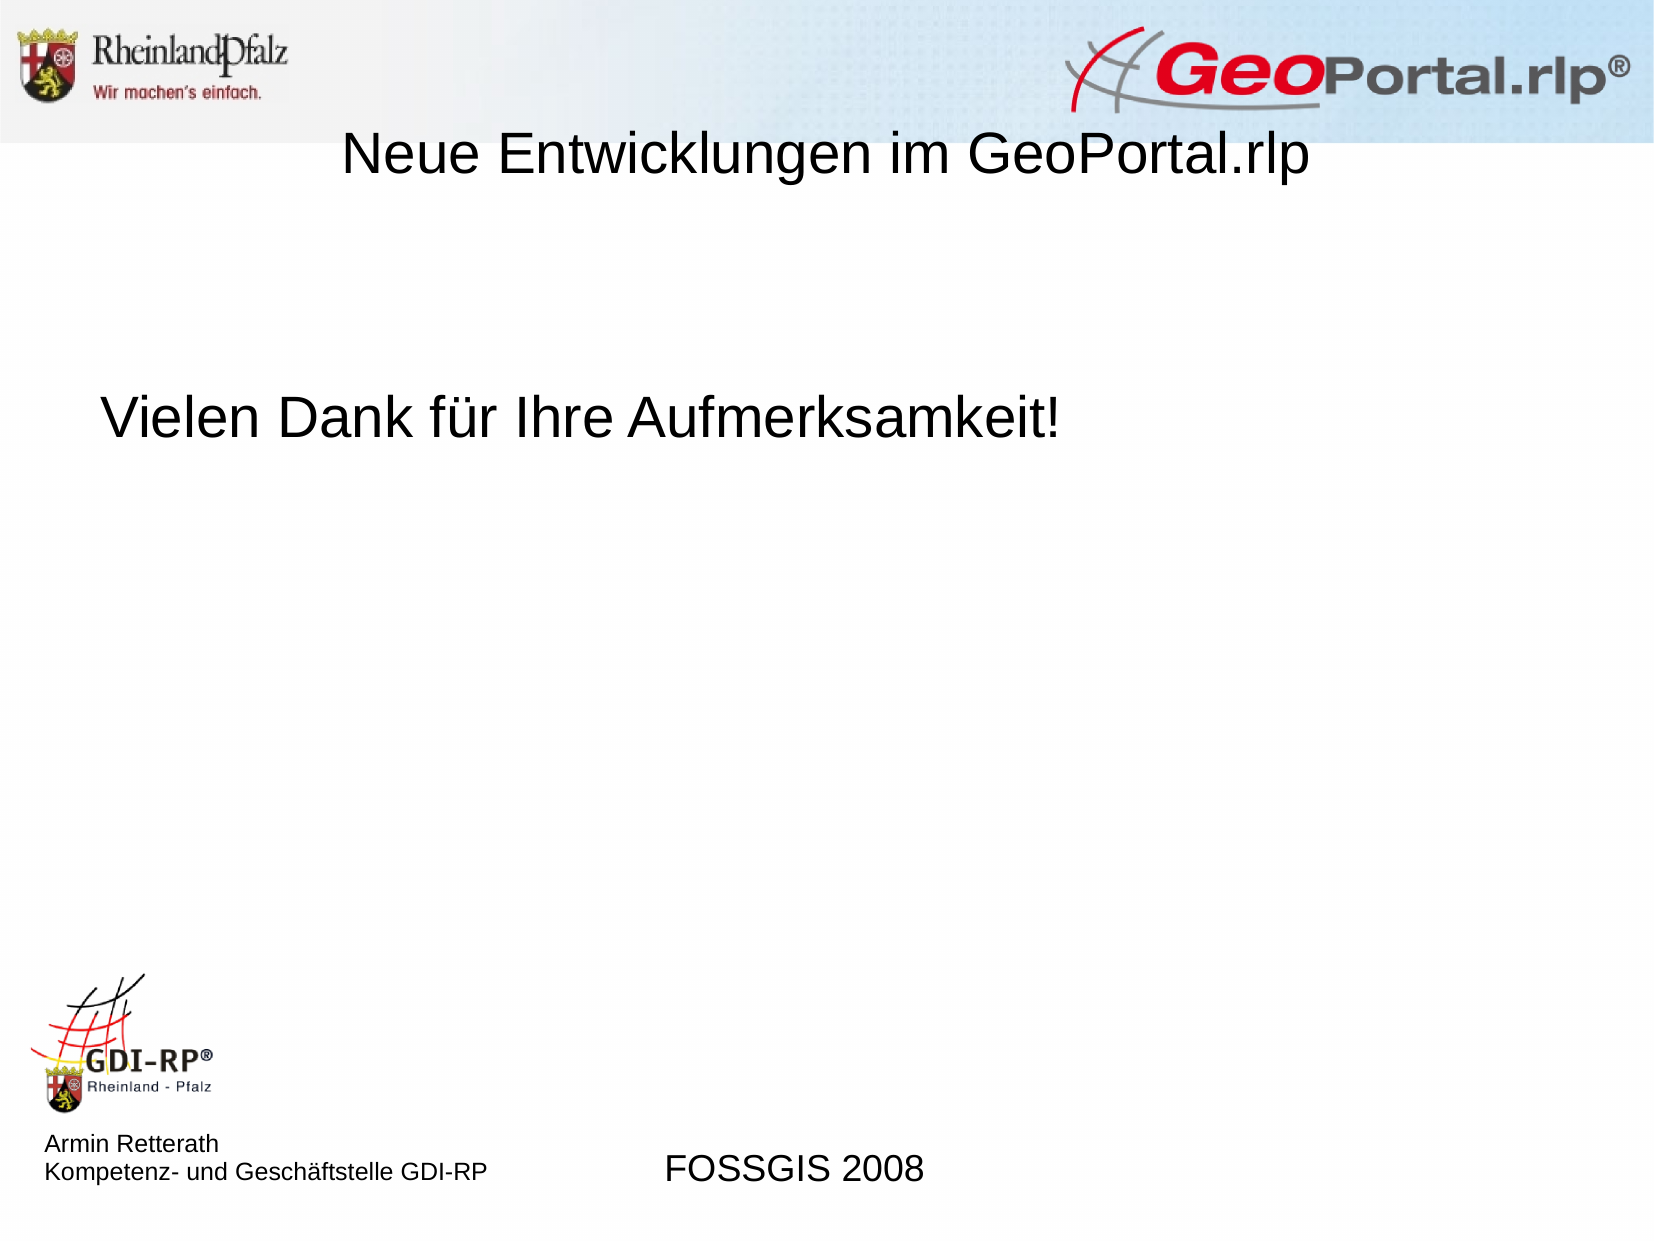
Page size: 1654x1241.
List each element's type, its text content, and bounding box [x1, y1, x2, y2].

list Vielen Dank für Ihre Aufmerksamkeit! [82, 290, 1571, 1109]
title Neue Entwicklungen im GeoPortal.rlp [82, 49, 1571, 257]
picture [0, 0, 1654, 1241]
